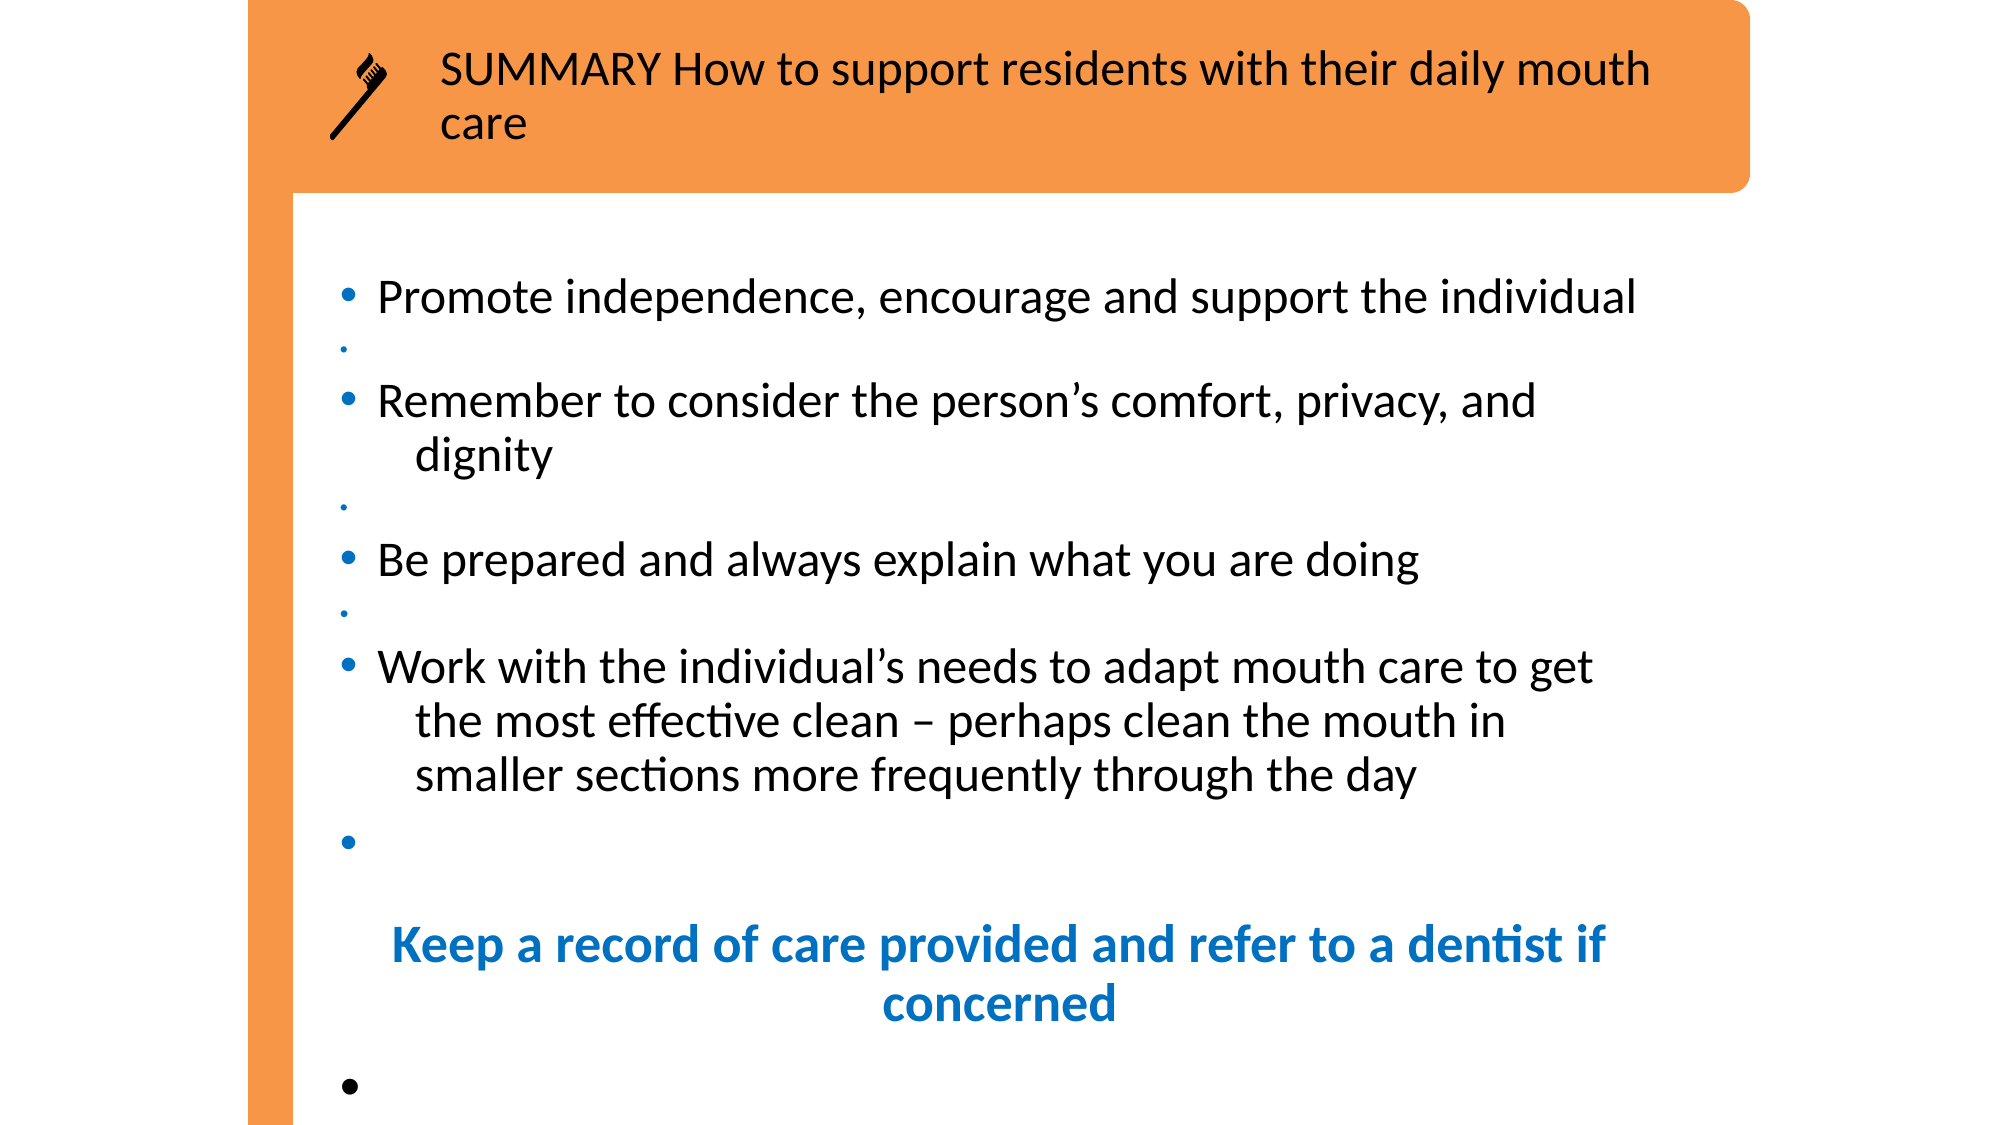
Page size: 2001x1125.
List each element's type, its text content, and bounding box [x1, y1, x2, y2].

text_box SUMMARY How to support residents with their daily mouth care [426, 0, 1750, 193]
text_box [250, 0, 426, 1125]
list Promote independence, encourage and support the individual Remember to consider the person’s comfort, privacy, and dignity Be prepared and always explain what you are doing Work with the individual’s needs to adapt mouth care to get the most effective clean – perhaps clean the mouth in smaller sections more frequently through the day Keep a record of care provided and refer to a dentist if concerned [324, 262, 1675, 1082]
